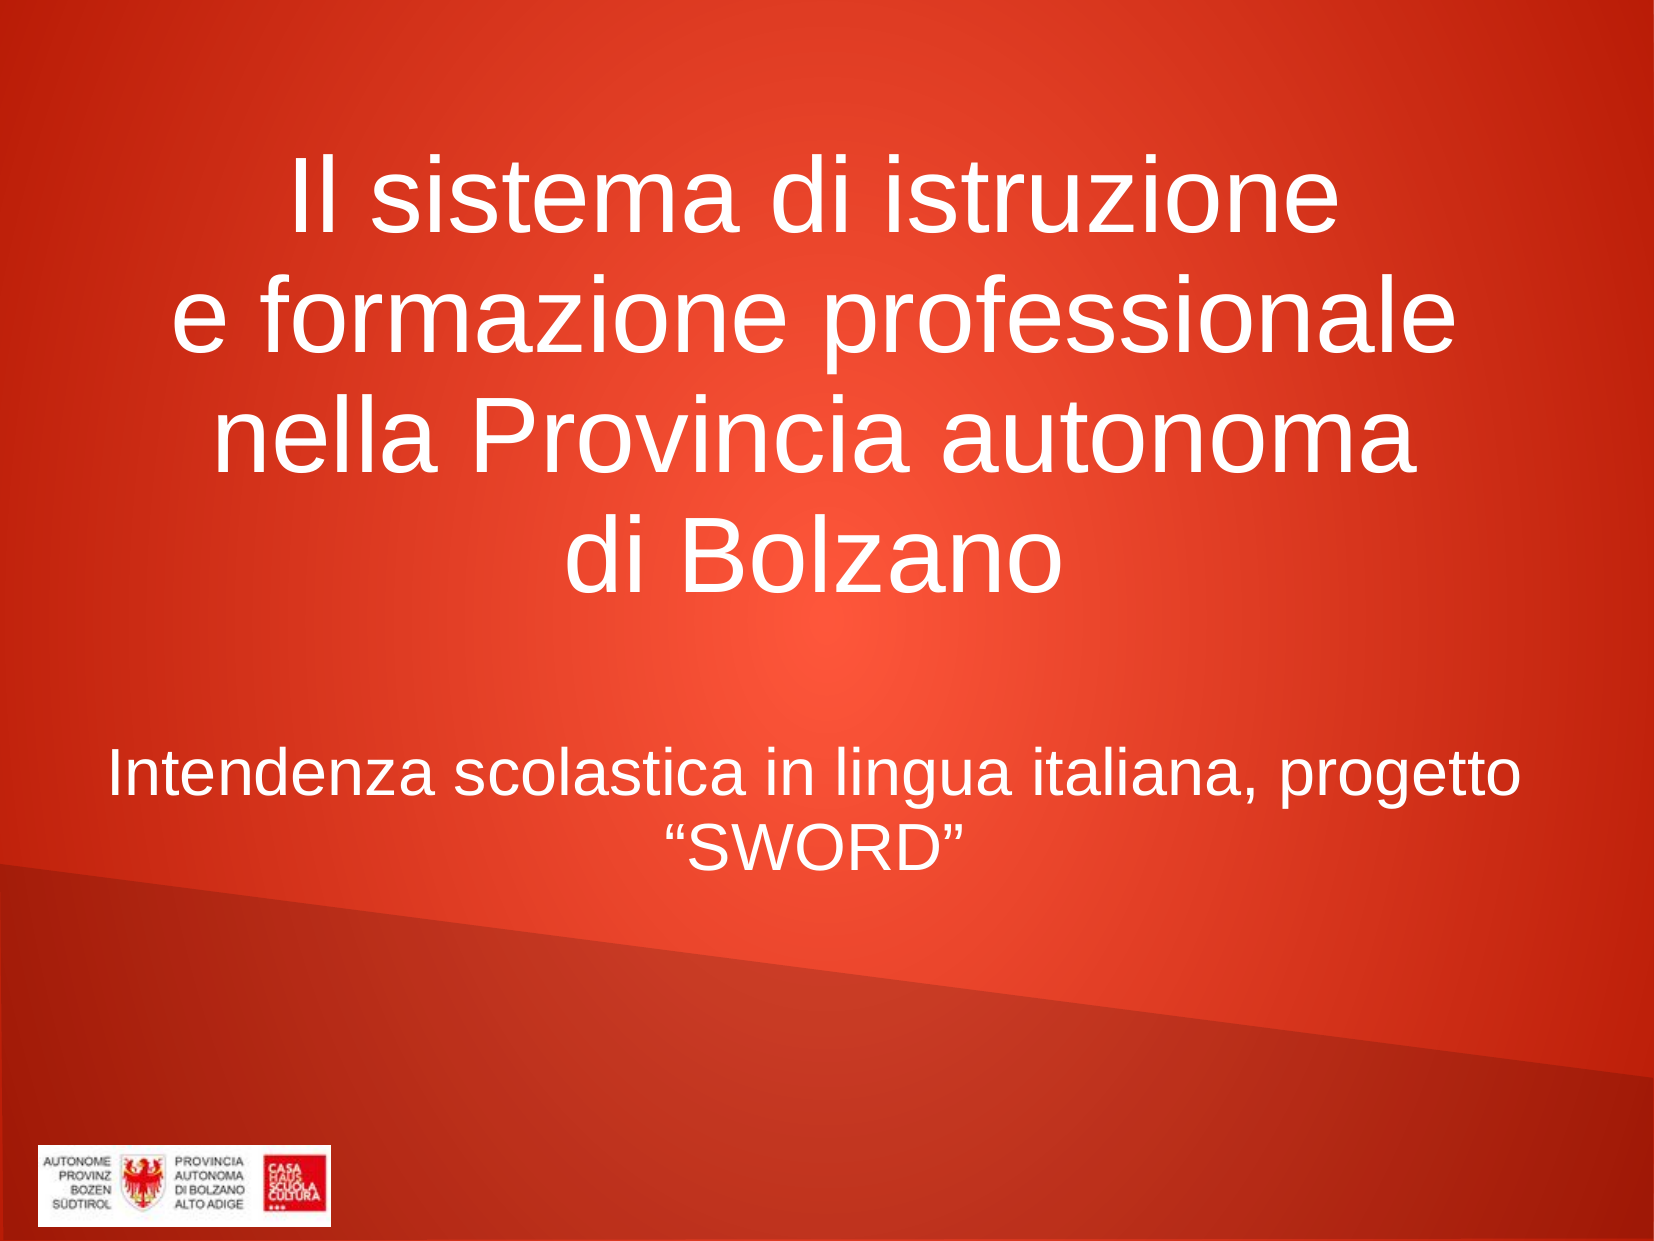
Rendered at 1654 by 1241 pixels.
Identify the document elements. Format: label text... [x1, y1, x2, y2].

title Il sistema di istruzione e formazione professionale nella Provincia autonoma di Bolzano Intendenza scolastica in lingua italiana, progetto “SWORD” [70, 135, 1560, 1005]
picture [38, 1145, 331, 1227]
